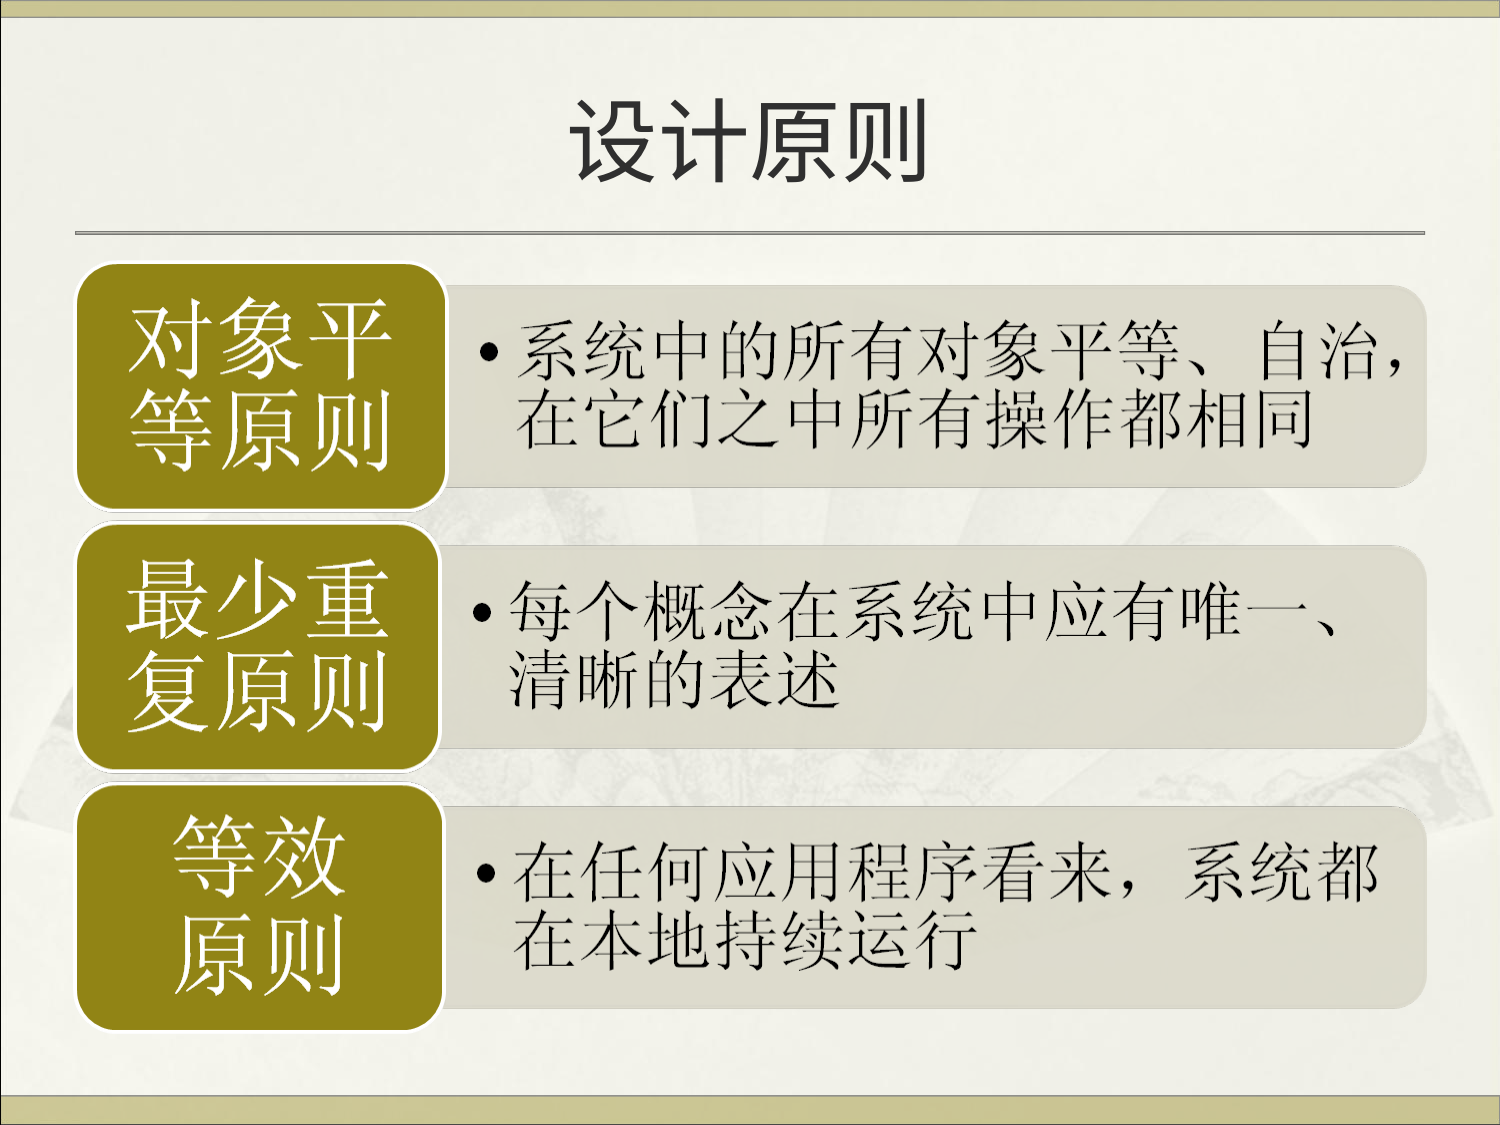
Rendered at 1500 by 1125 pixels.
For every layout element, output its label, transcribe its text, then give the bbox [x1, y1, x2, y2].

text_box [70, 254, 1486, 1035]
title 设计原则 [75, 45, 1426, 233]
picture [0, 0, 1500, 1125]
